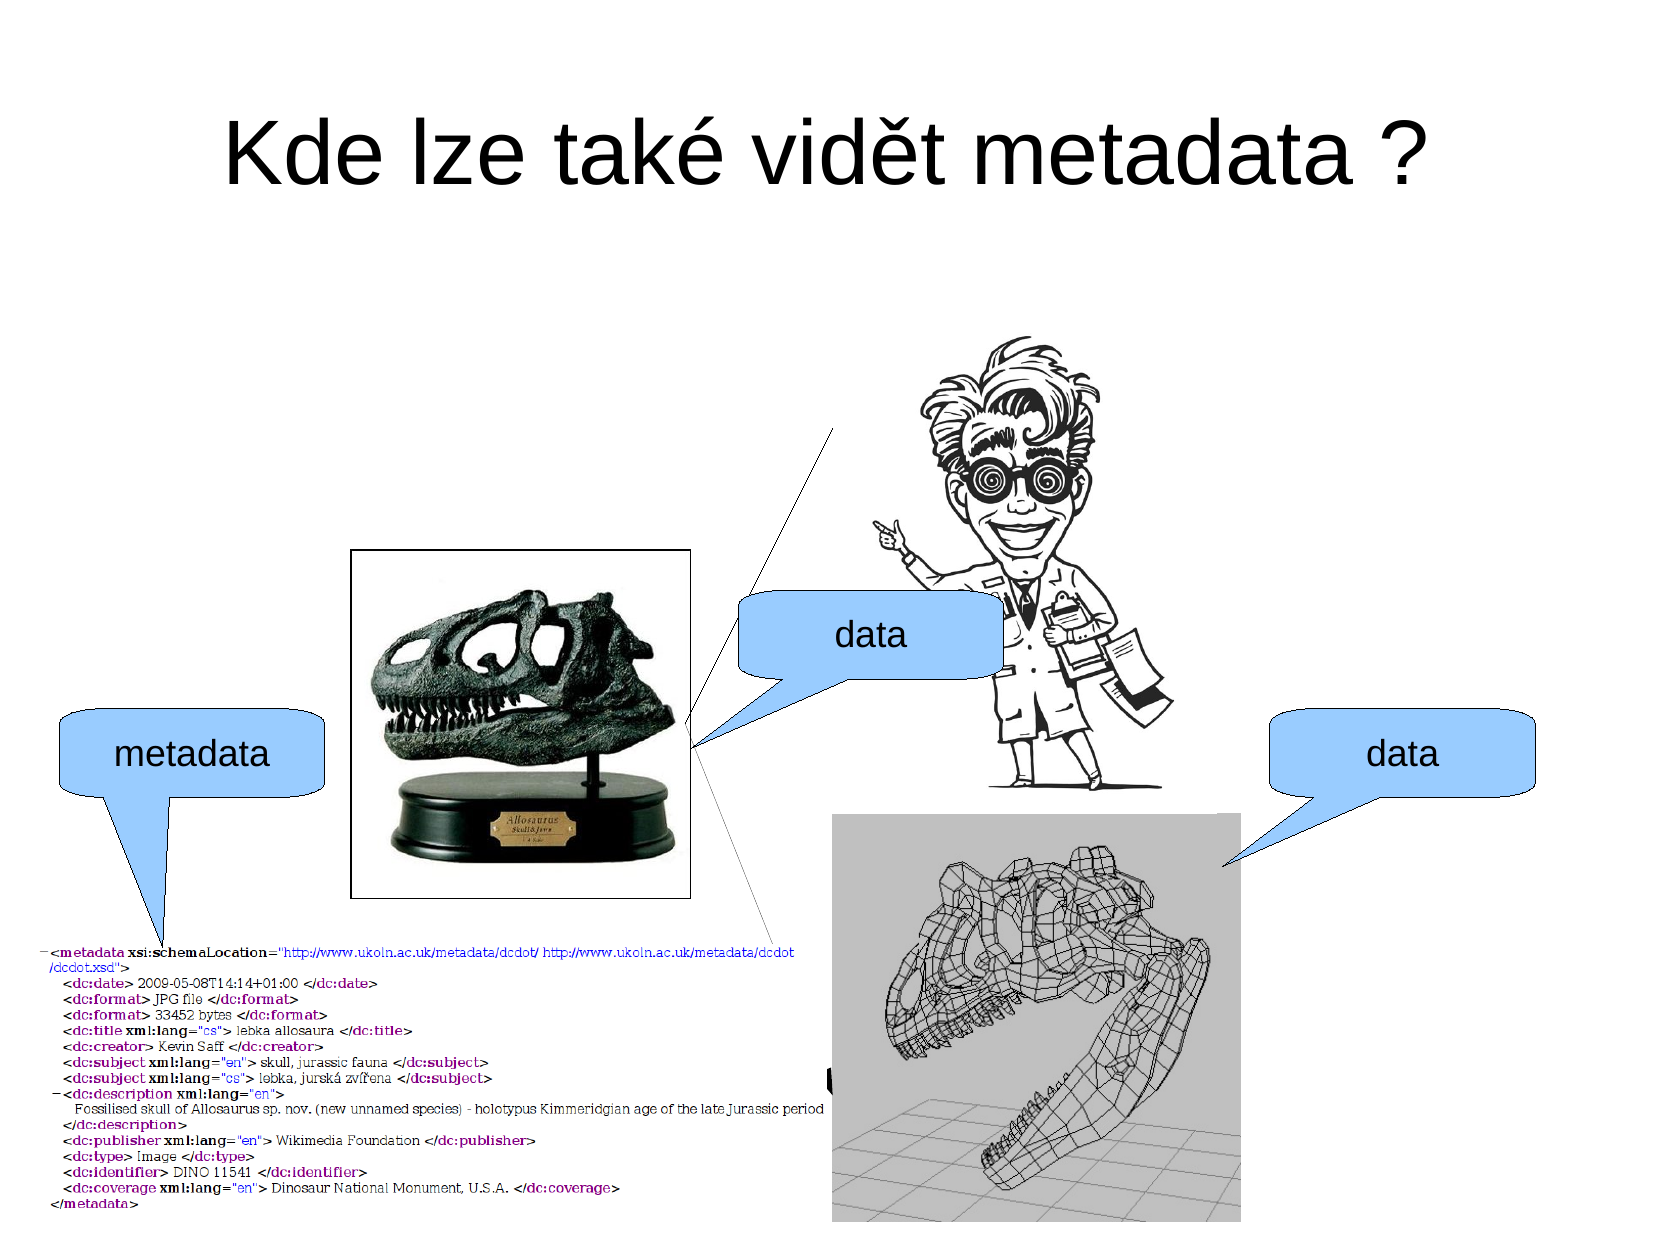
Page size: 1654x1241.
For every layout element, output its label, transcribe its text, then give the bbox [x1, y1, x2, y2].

text_box data [1222, 708, 1536, 867]
picture [350, 549, 691, 899]
text_box metadata [59, 708, 325, 948]
picture [829, 312, 1241, 1222]
text_box data [690, 590, 1004, 749]
picture [38, 944, 827, 1211]
title Kde lze také vidět metadata ? [82, 49, 1571, 257]
